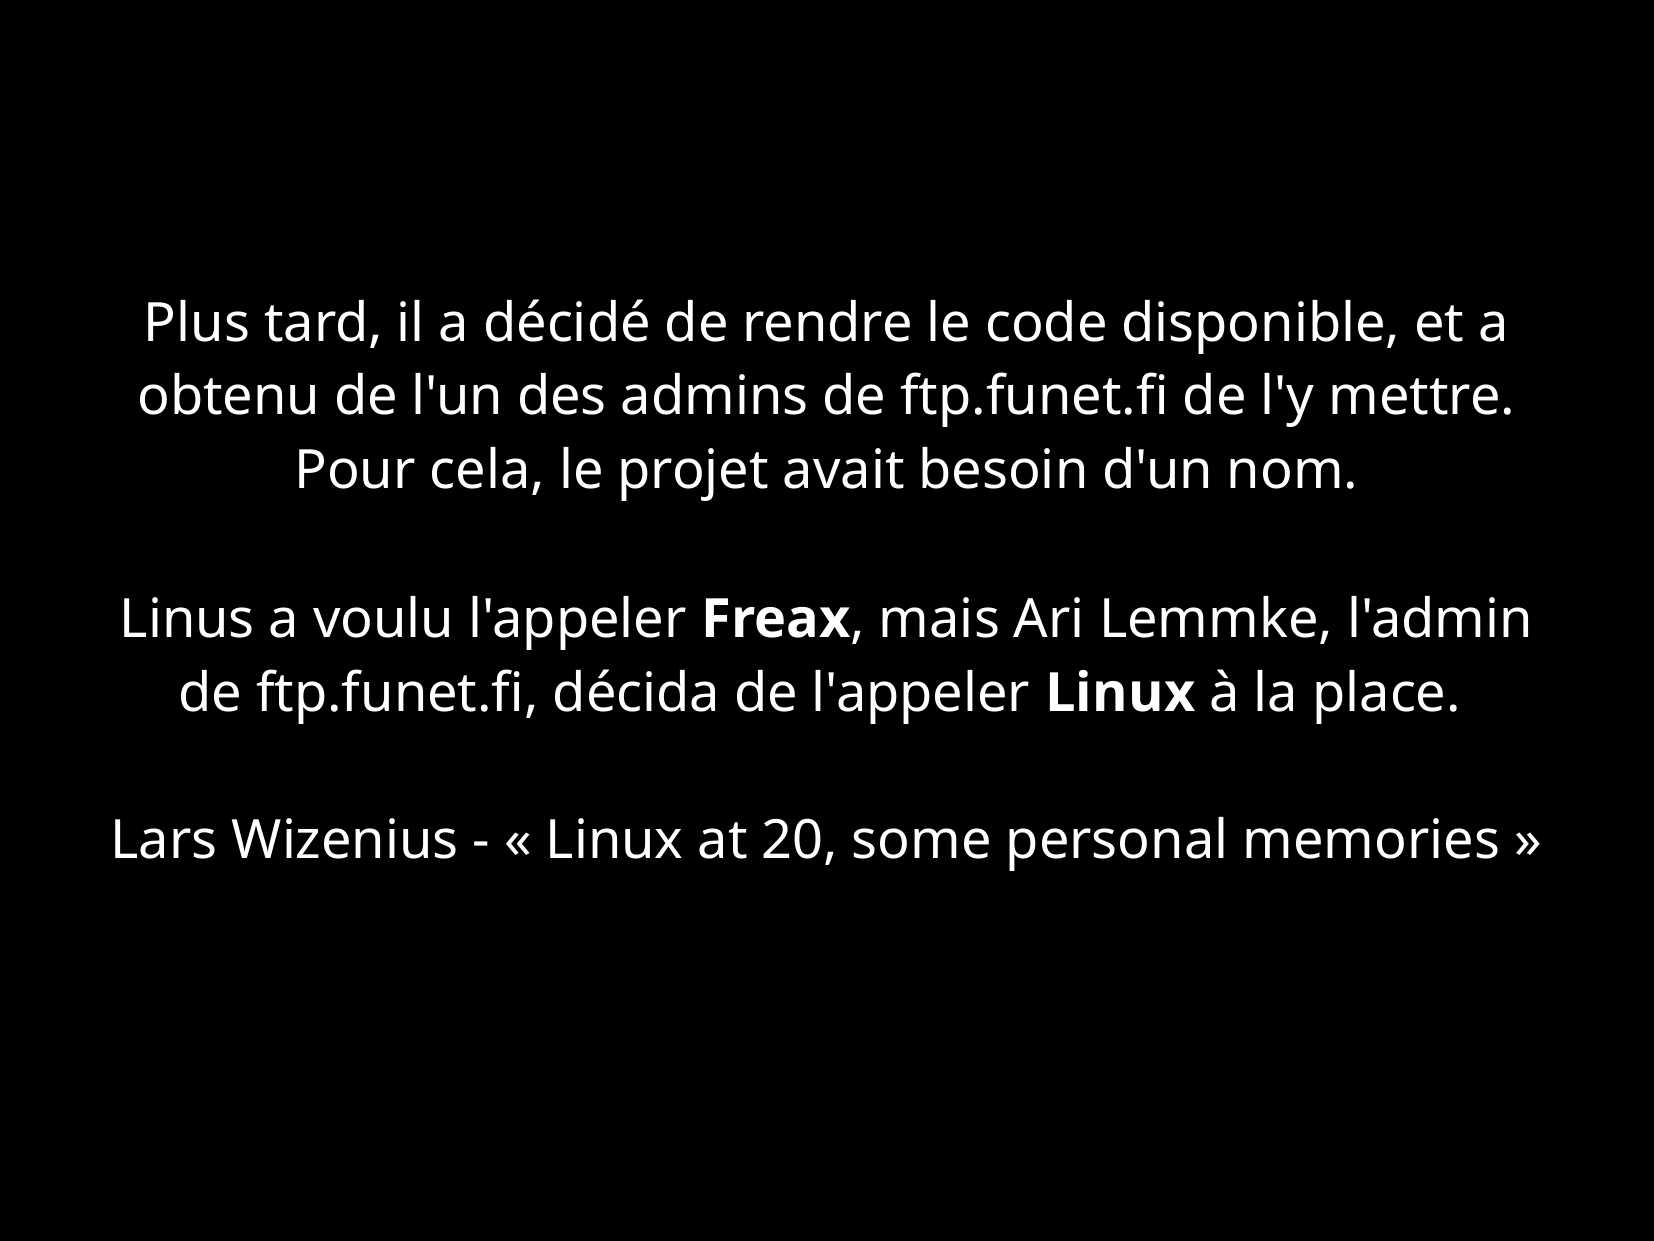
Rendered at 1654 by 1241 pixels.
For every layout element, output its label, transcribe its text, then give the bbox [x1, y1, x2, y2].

subtitle Plus tard, il a décidé de rendre le code disponible, et a obtenu de l'un des admins de ftp.funet.fi de l'y mettre. Pour cela, le projet avait besoin d'un nom. Linus a voulu l'appeler Freax, mais Ari Lemmke, l'admin de ftp.funet.fi, décida de l'appeler Linux à la place. Lars Wizenius - « Linux at 20, some personal memories » [82, 49, 1571, 1109]
